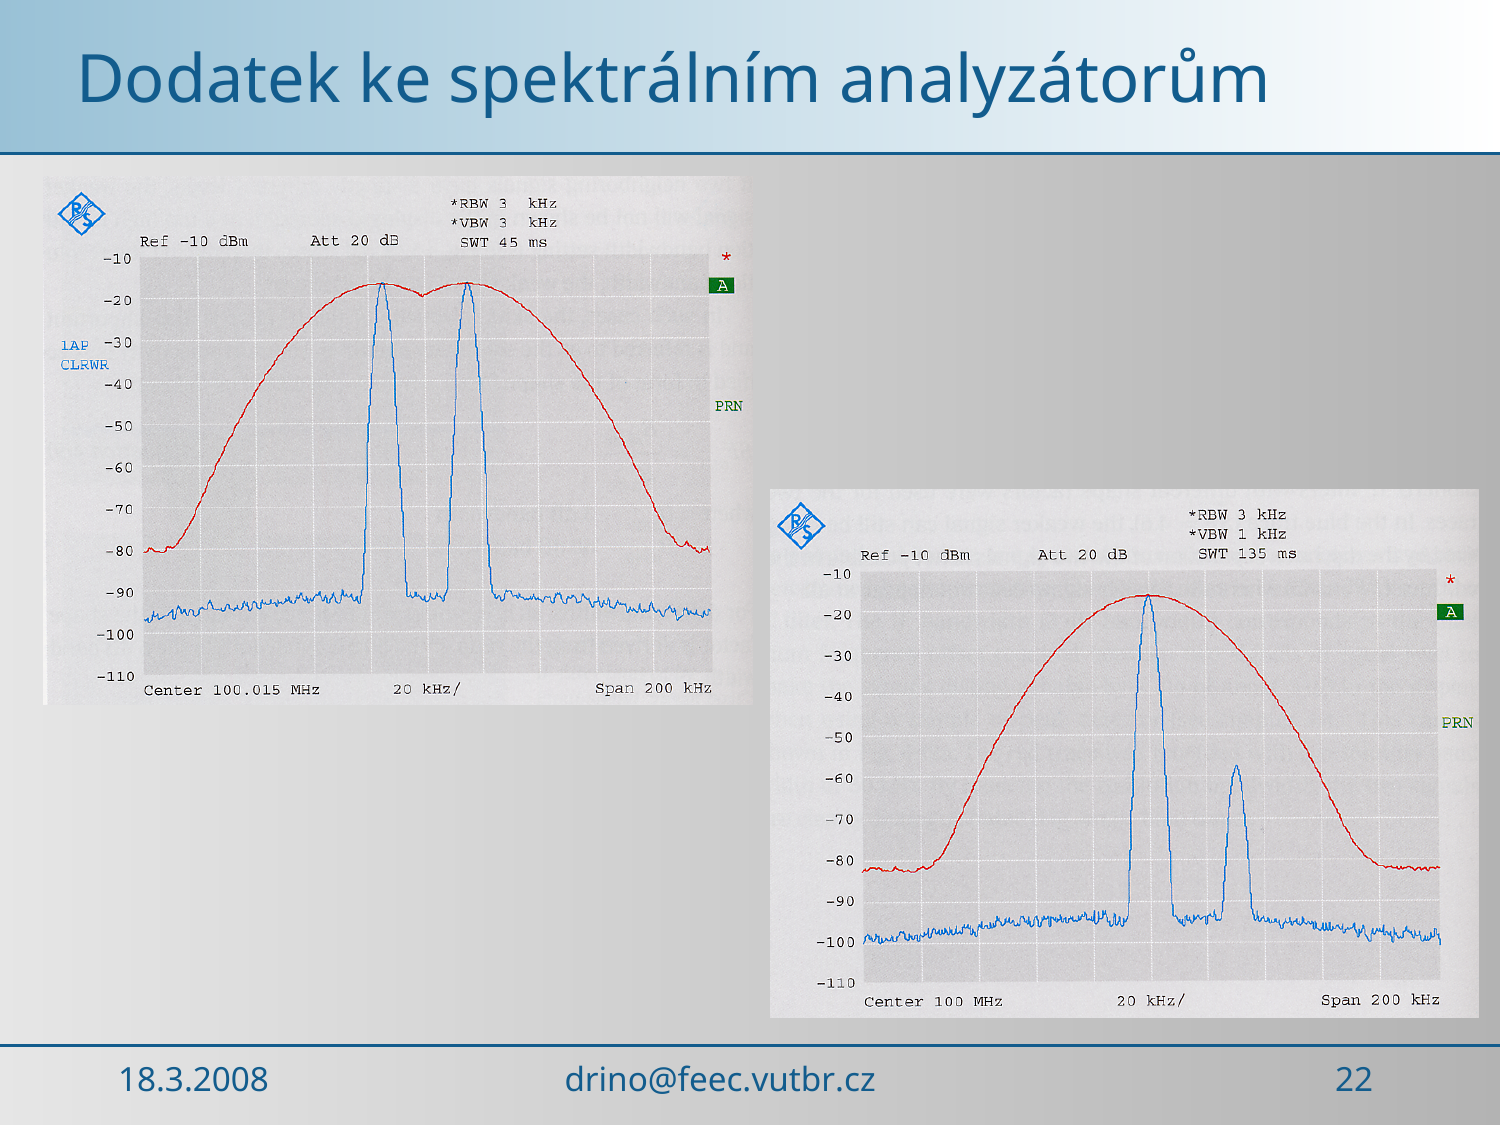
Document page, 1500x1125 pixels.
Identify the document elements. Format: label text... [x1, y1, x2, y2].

picture [770, 489, 1479, 1018]
title Dodatek ke spektrálním analyzátorům [0, 0, 1500, 152]
text_box drino@feec.vutbr.cz [454, 1049, 987, 1125]
picture [43, 176, 753, 705]
text_box <číslo> [1075, 1049, 1388, 1125]
text_box 18.3.2008 [103, 1049, 432, 1125]
